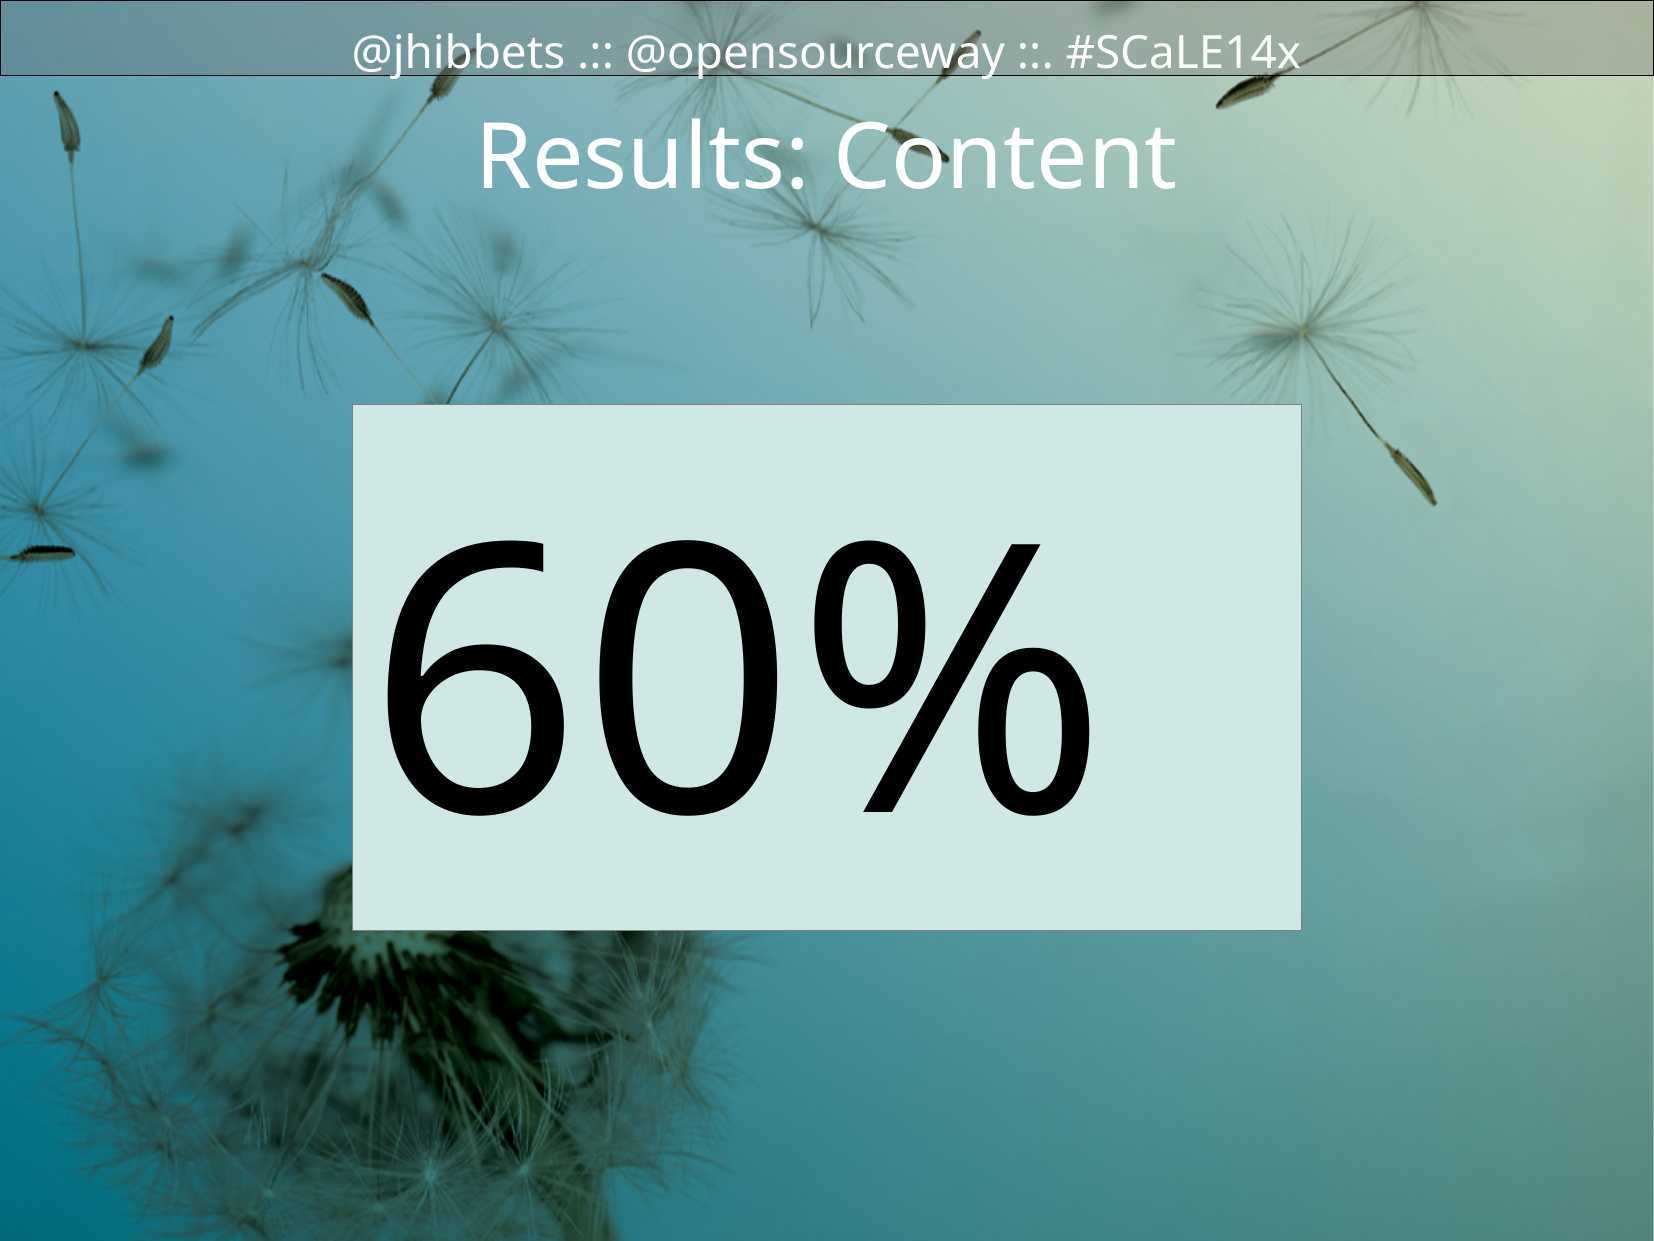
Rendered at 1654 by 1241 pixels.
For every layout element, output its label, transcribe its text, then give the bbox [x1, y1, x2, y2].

title Results: Content [82, 49, 1571, 257]
picture [0, 76, 1654, 1241]
text_box 60% [352, 404, 1302, 795]
